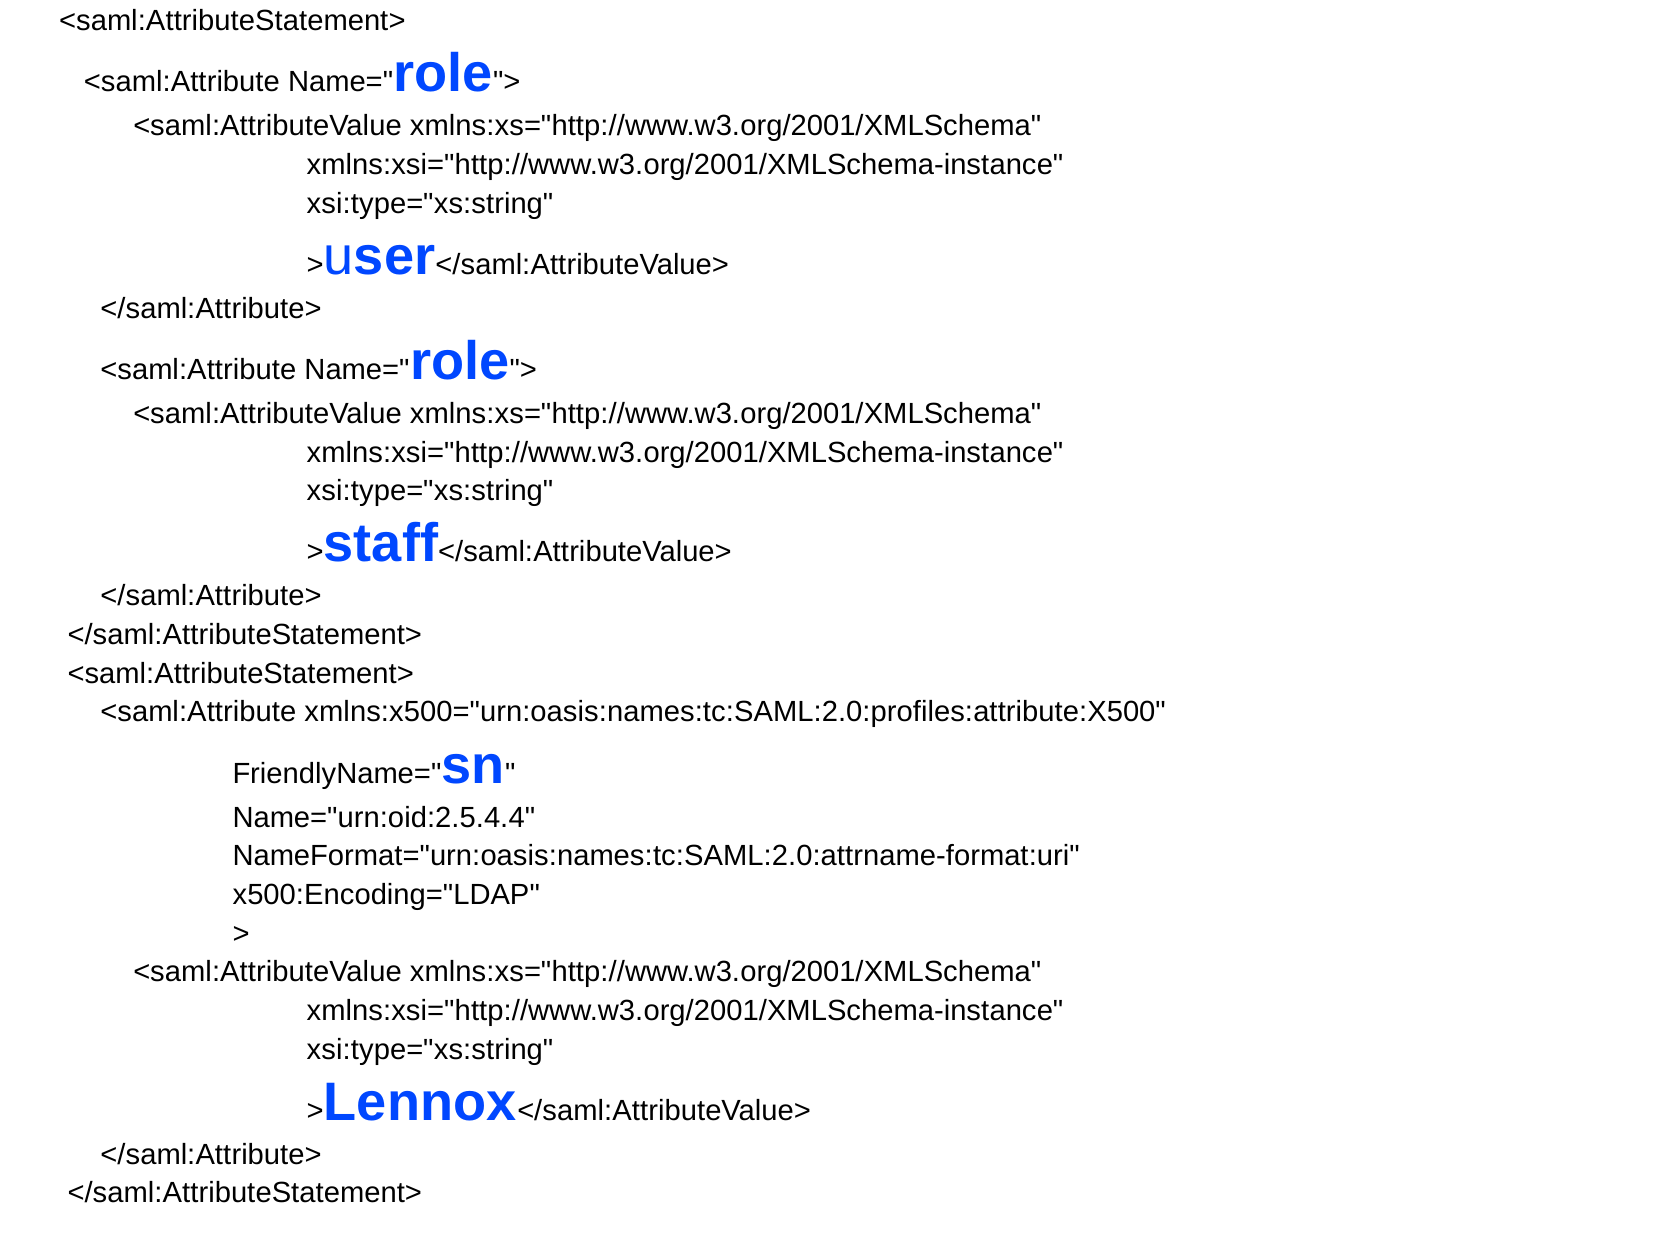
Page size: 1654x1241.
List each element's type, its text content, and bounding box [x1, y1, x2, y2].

list <saml:AttributeStatement> <saml:Attribute Name="role"> <saml:AttributeValue xmlns:xs="http://www.w3.org/2001/XMLSchema" xmlns:xsi="http://www.w3.org/2001/XMLSchema-instance" xsi:type="xs:string" >user</saml:AttributeValue> </saml:Attribute> <saml:Attribute Name="role"> <saml:AttributeValue xmlns:xs="http://www.w3.org/2001/XMLSchema" xmlns:xsi="http://www.w3.org/2001/XMLSchema-instance" xsi:type="xs:string" >staff</saml:AttributeValue> </saml:Attribute> </saml:AttributeStatement> <saml:AttributeStatement> <saml:Attribute xmlns:x500="urn:oasis:names:tc:SAML:2.0:profiles:attribute:X500" FriendlyName="sn" Name="urn:oid:2.5.4.4" NameFormat="urn:oasis:names:tc:SAML:2.0:attrname-format:uri" x500:Encoding="LDAP" > <saml:AttributeValue xmlns:xs="http://www.w3.org/2001/XMLSchema" xmlns:xsi="http://www.w3.org/2001/XMLSchema-instance" xsi:type="xs:string" >Lennox</saml:AttributeValue> </saml:Attribute> </saml:AttributeStatement> [1, 4, 1653, 1238]
